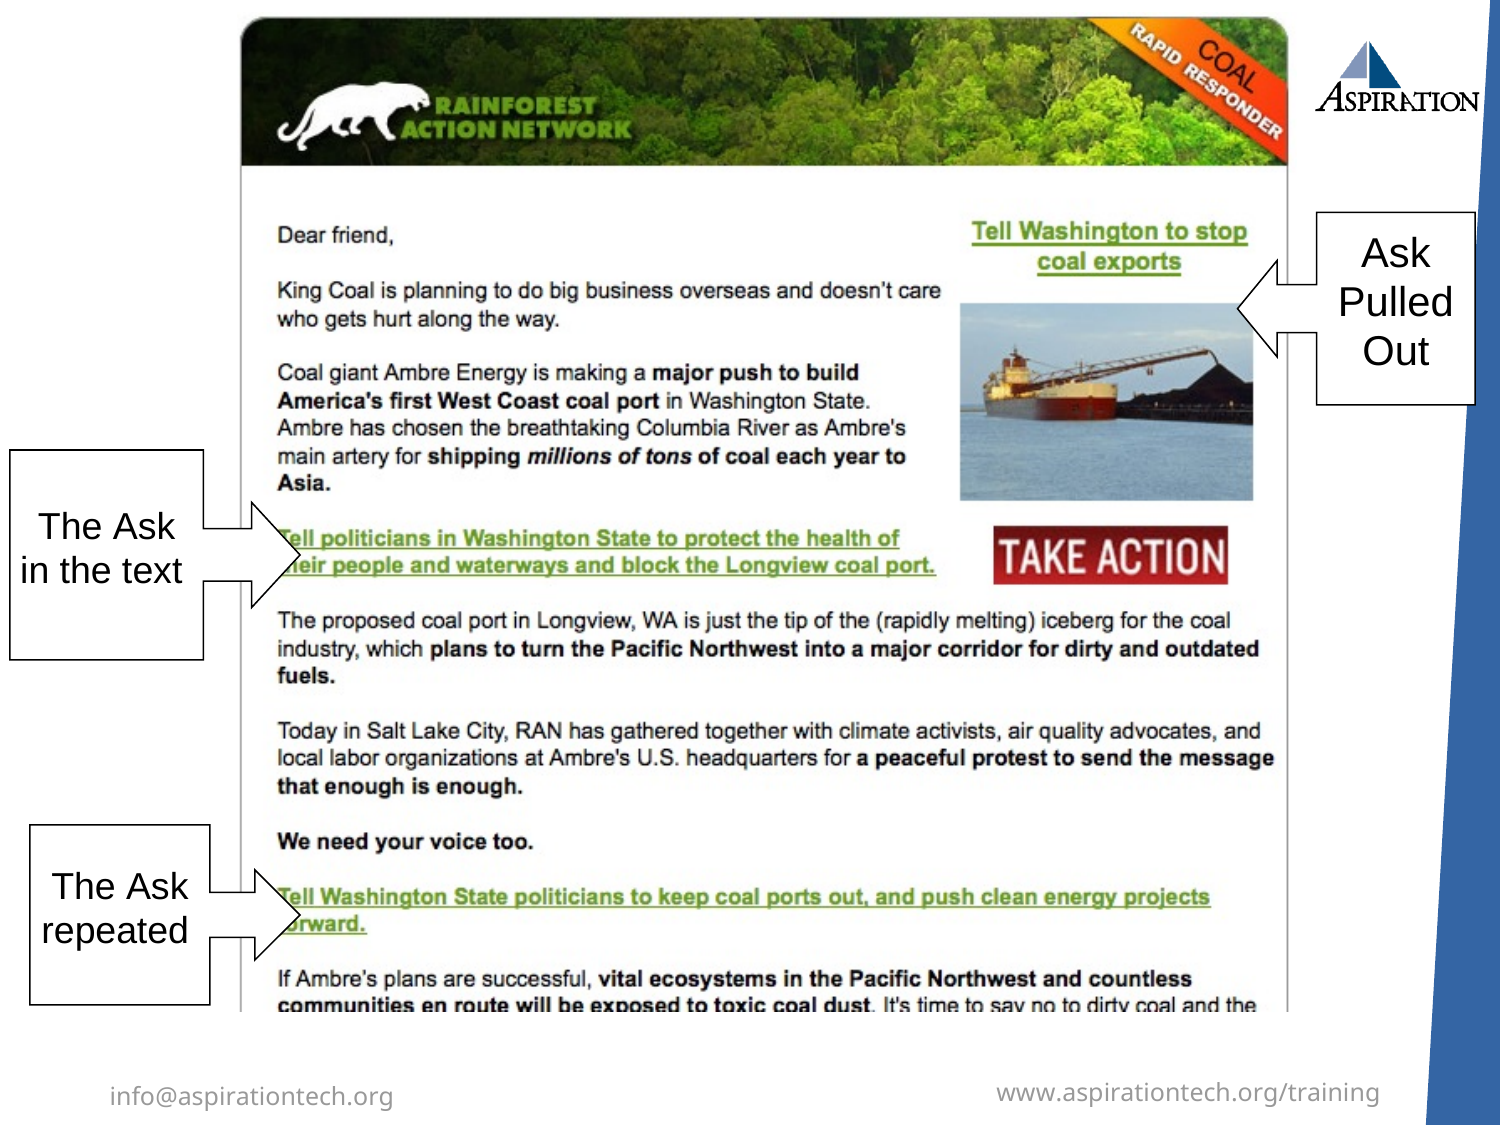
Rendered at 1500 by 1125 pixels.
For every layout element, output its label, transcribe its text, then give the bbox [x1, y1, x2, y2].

picture [237, 12, 1297, 1012]
text_box The Ask repeated [29, 824, 301, 1005]
text_box Ask Pulled Out [1237, 212, 1476, 405]
picture [1315, 41, 1480, 120]
text_box The Ask in the text [9, 450, 301, 660]
